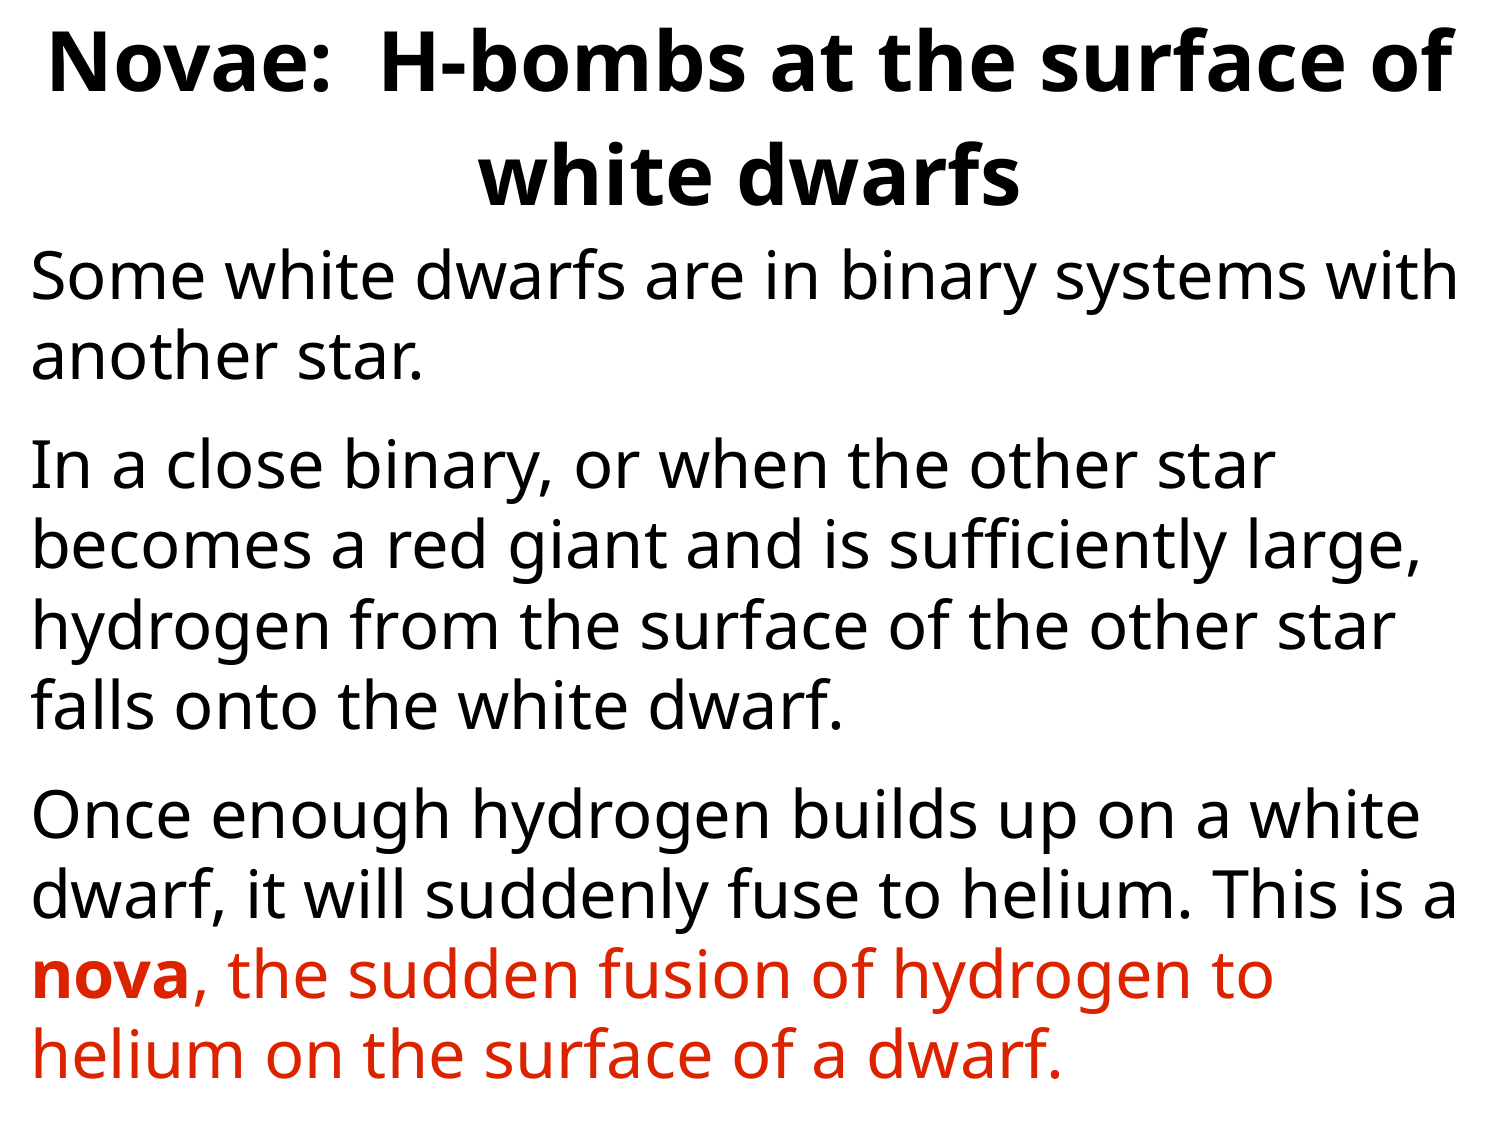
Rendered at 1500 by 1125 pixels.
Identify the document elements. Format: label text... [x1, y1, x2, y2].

list Some white dwarfs are in binary systems with another star. In a close binary, or when the other star becomes a red giant and is sufficiently large, hydrogen from the surface of the other star falls onto the white dwarf. Once enough hydrogen builds up on a white dwarf, it will suddenly fuse to helium. This is a nova, the sudden fusion of hydrogen to helium on the surface of a dwarf. [30, 232, 1471, 1096]
title Novae: H-bombs at the surface of white dwarfs [30, 19, 1471, 214]
